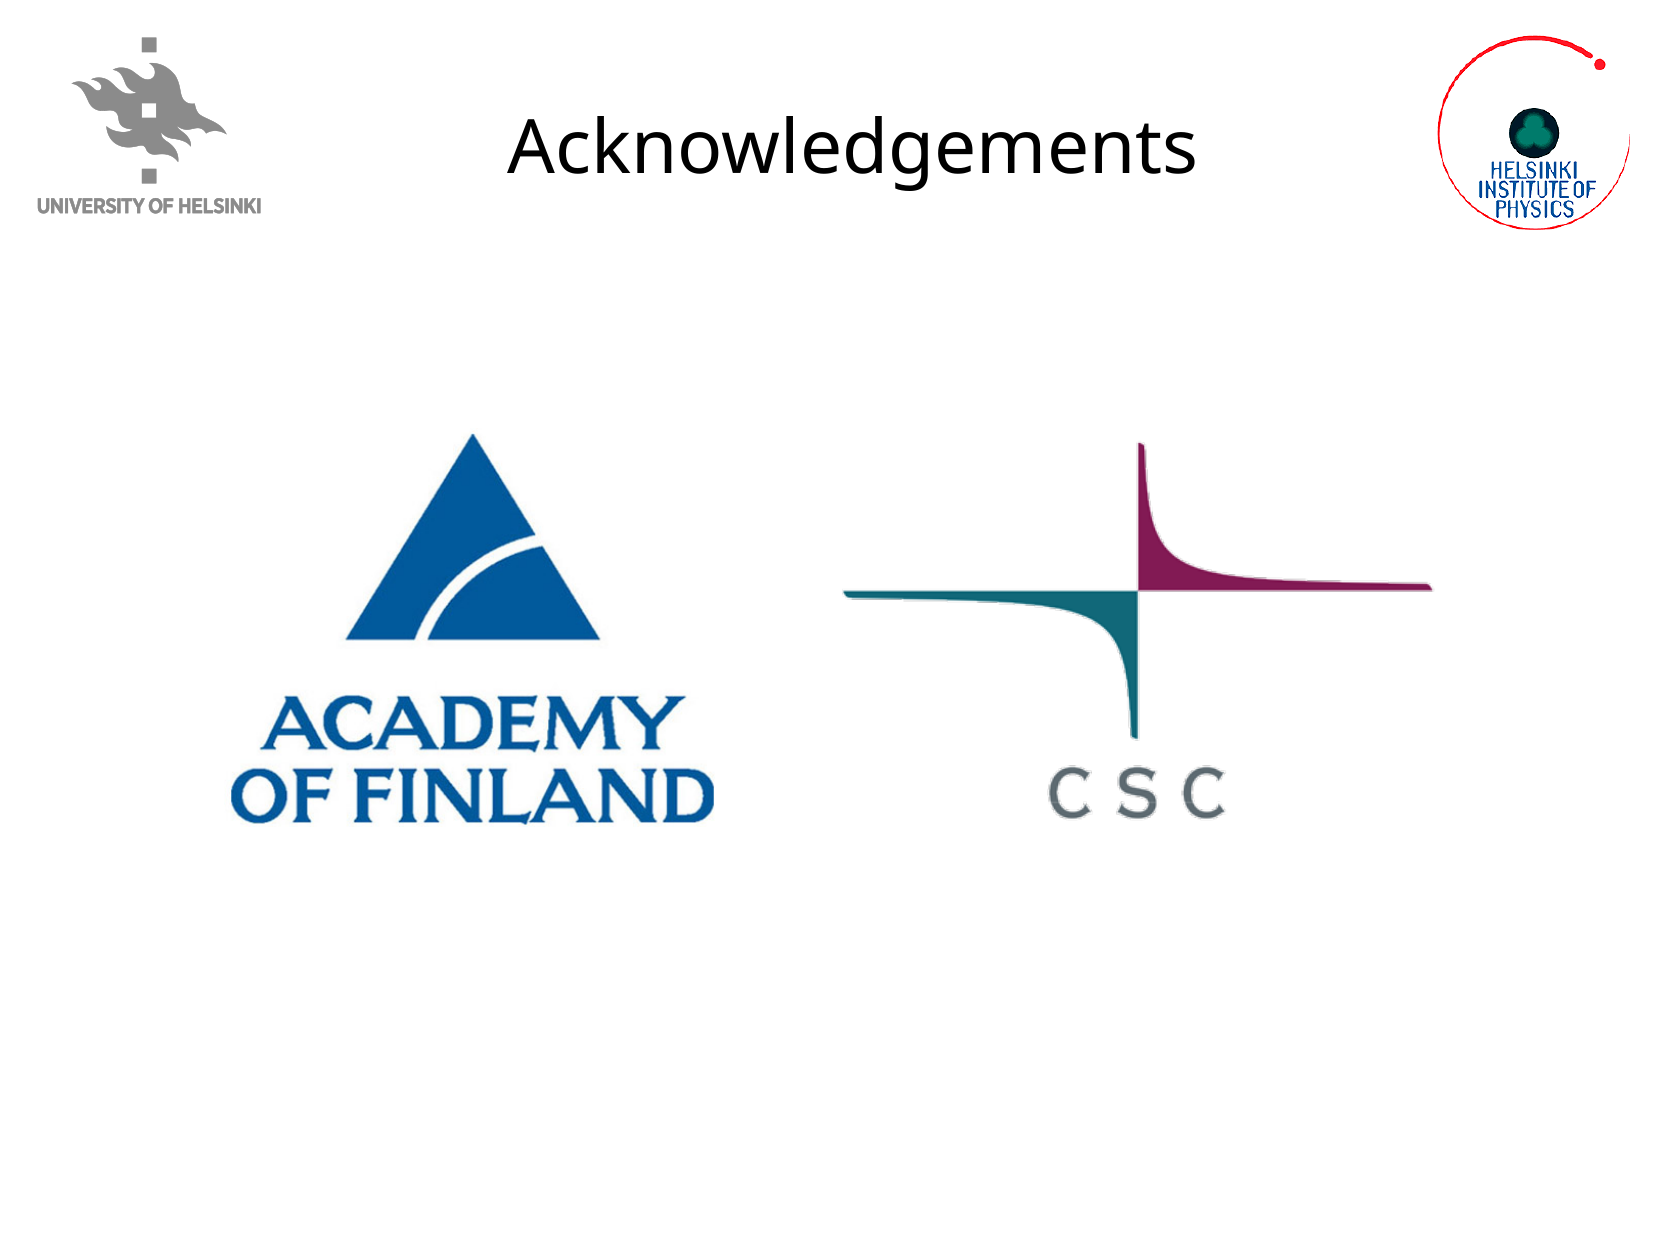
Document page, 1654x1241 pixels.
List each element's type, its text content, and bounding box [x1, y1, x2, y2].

picture [1437, 35, 1630, 230]
picture [23, 23, 275, 229]
title Acknowledgements [274, 40, 1432, 249]
picture [224, 428, 721, 827]
picture [827, 432, 1453, 827]
